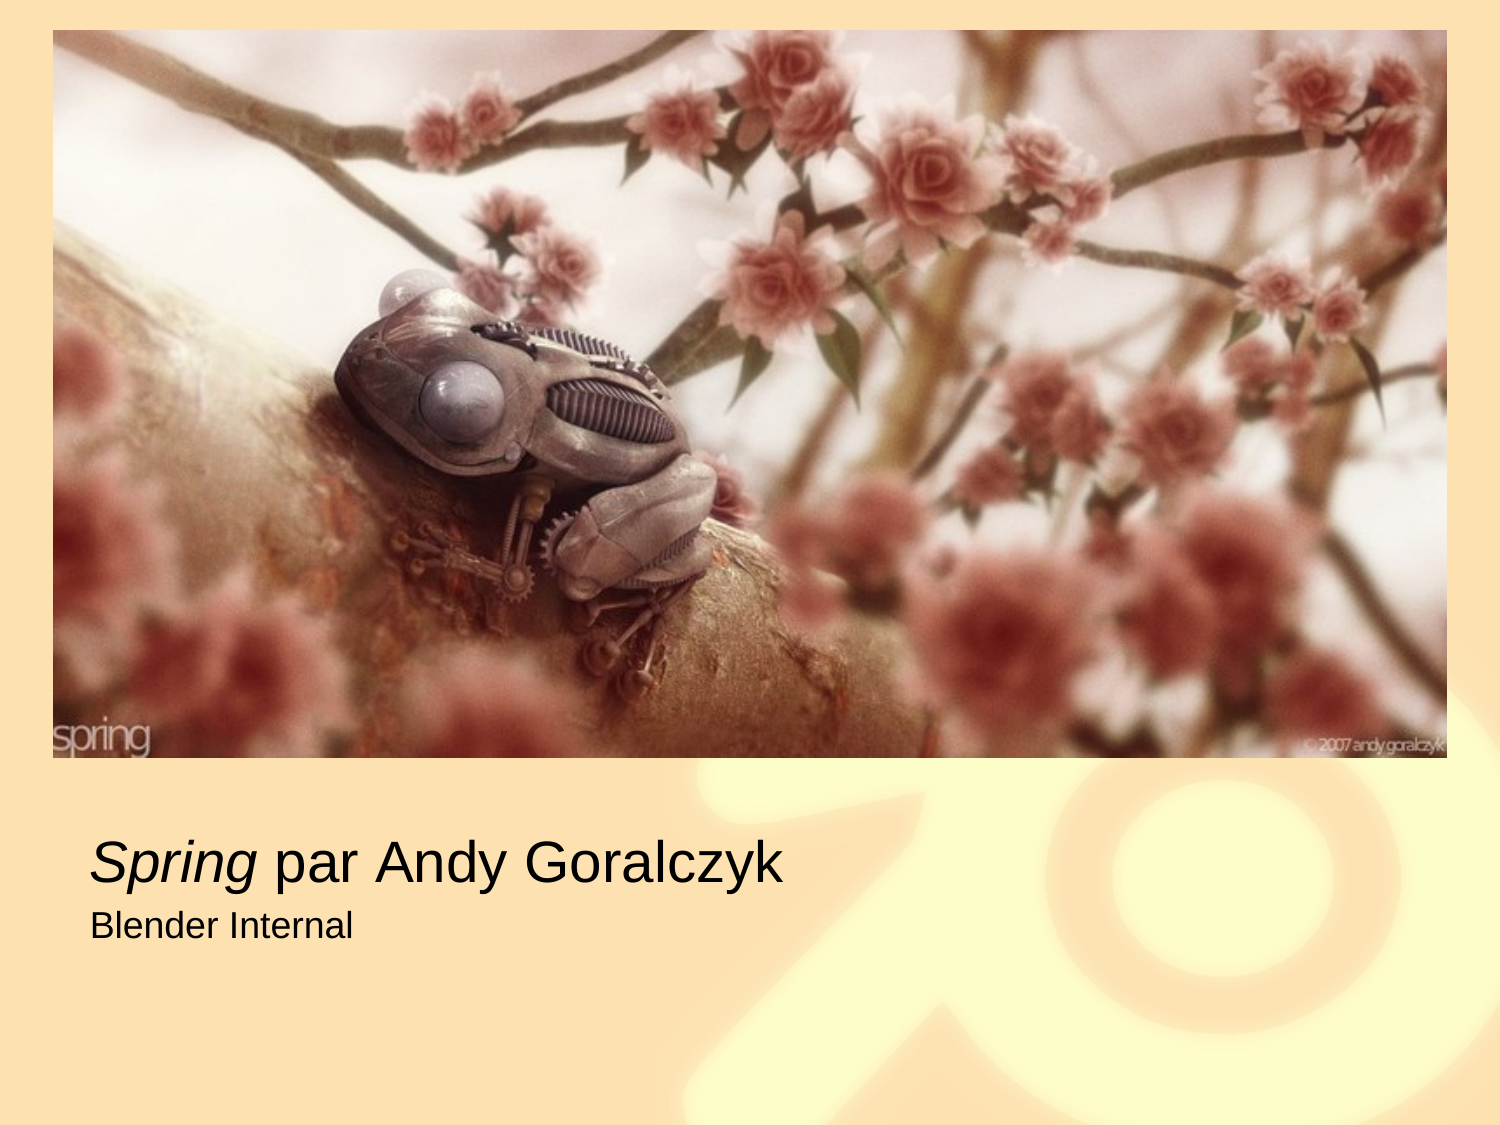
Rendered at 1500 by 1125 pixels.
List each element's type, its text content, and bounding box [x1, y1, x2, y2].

picture [0, 0, 1500, 1125]
list Spring par Andy Goralczyk Blender Internal [75, 822, 1426, 1005]
